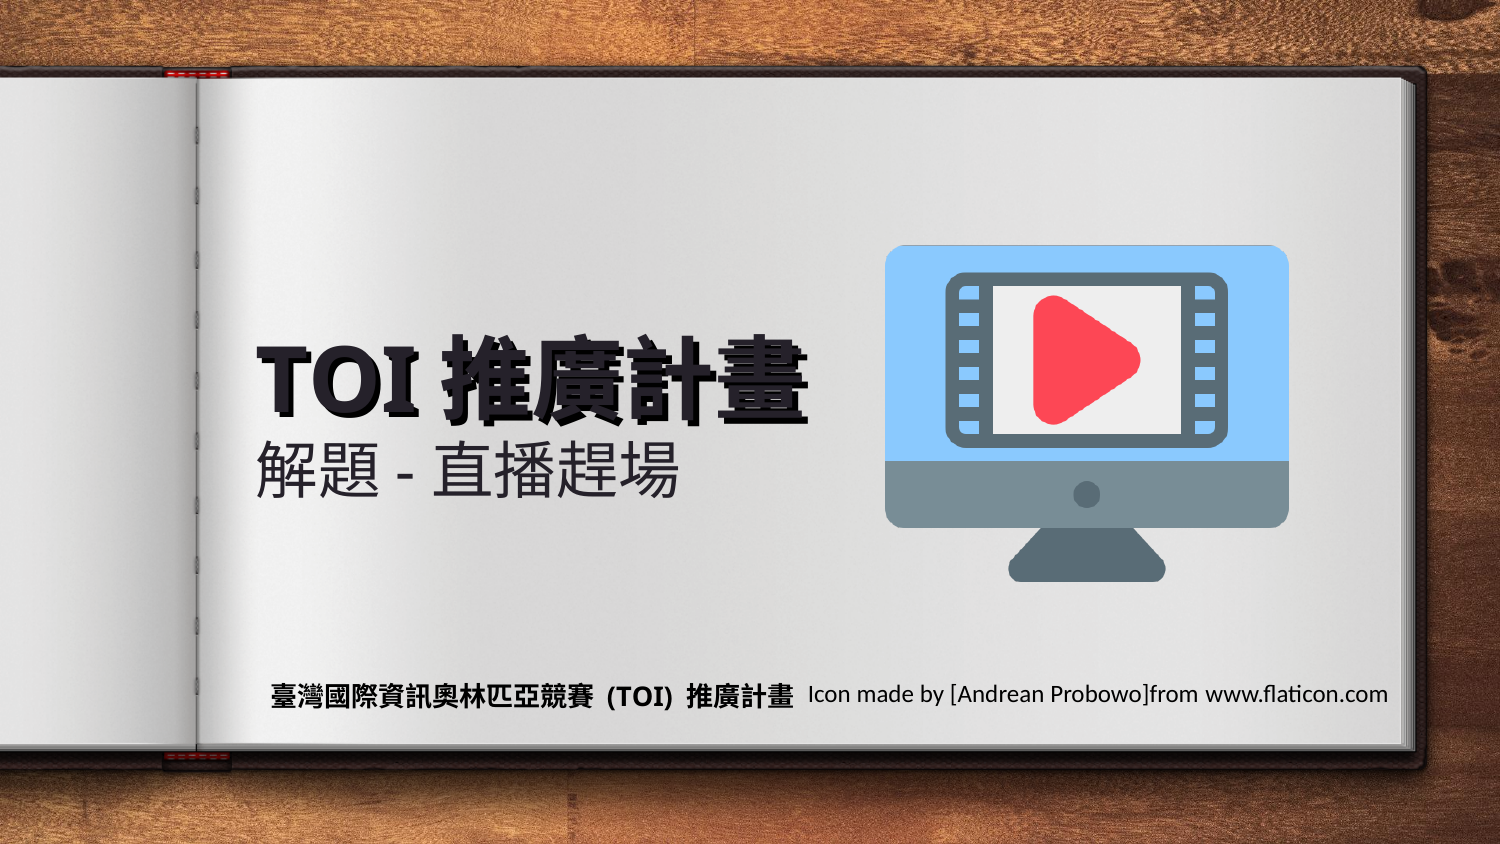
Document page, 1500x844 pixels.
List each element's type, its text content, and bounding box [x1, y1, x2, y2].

picture [871, 198, 1302, 629]
text_box Icon made by [Andrean Probowo]from www.flaticon.com [793, 670, 1414, 715]
title TOI推廣計畫 解題-直播趕場 [240, 262, 871, 565]
